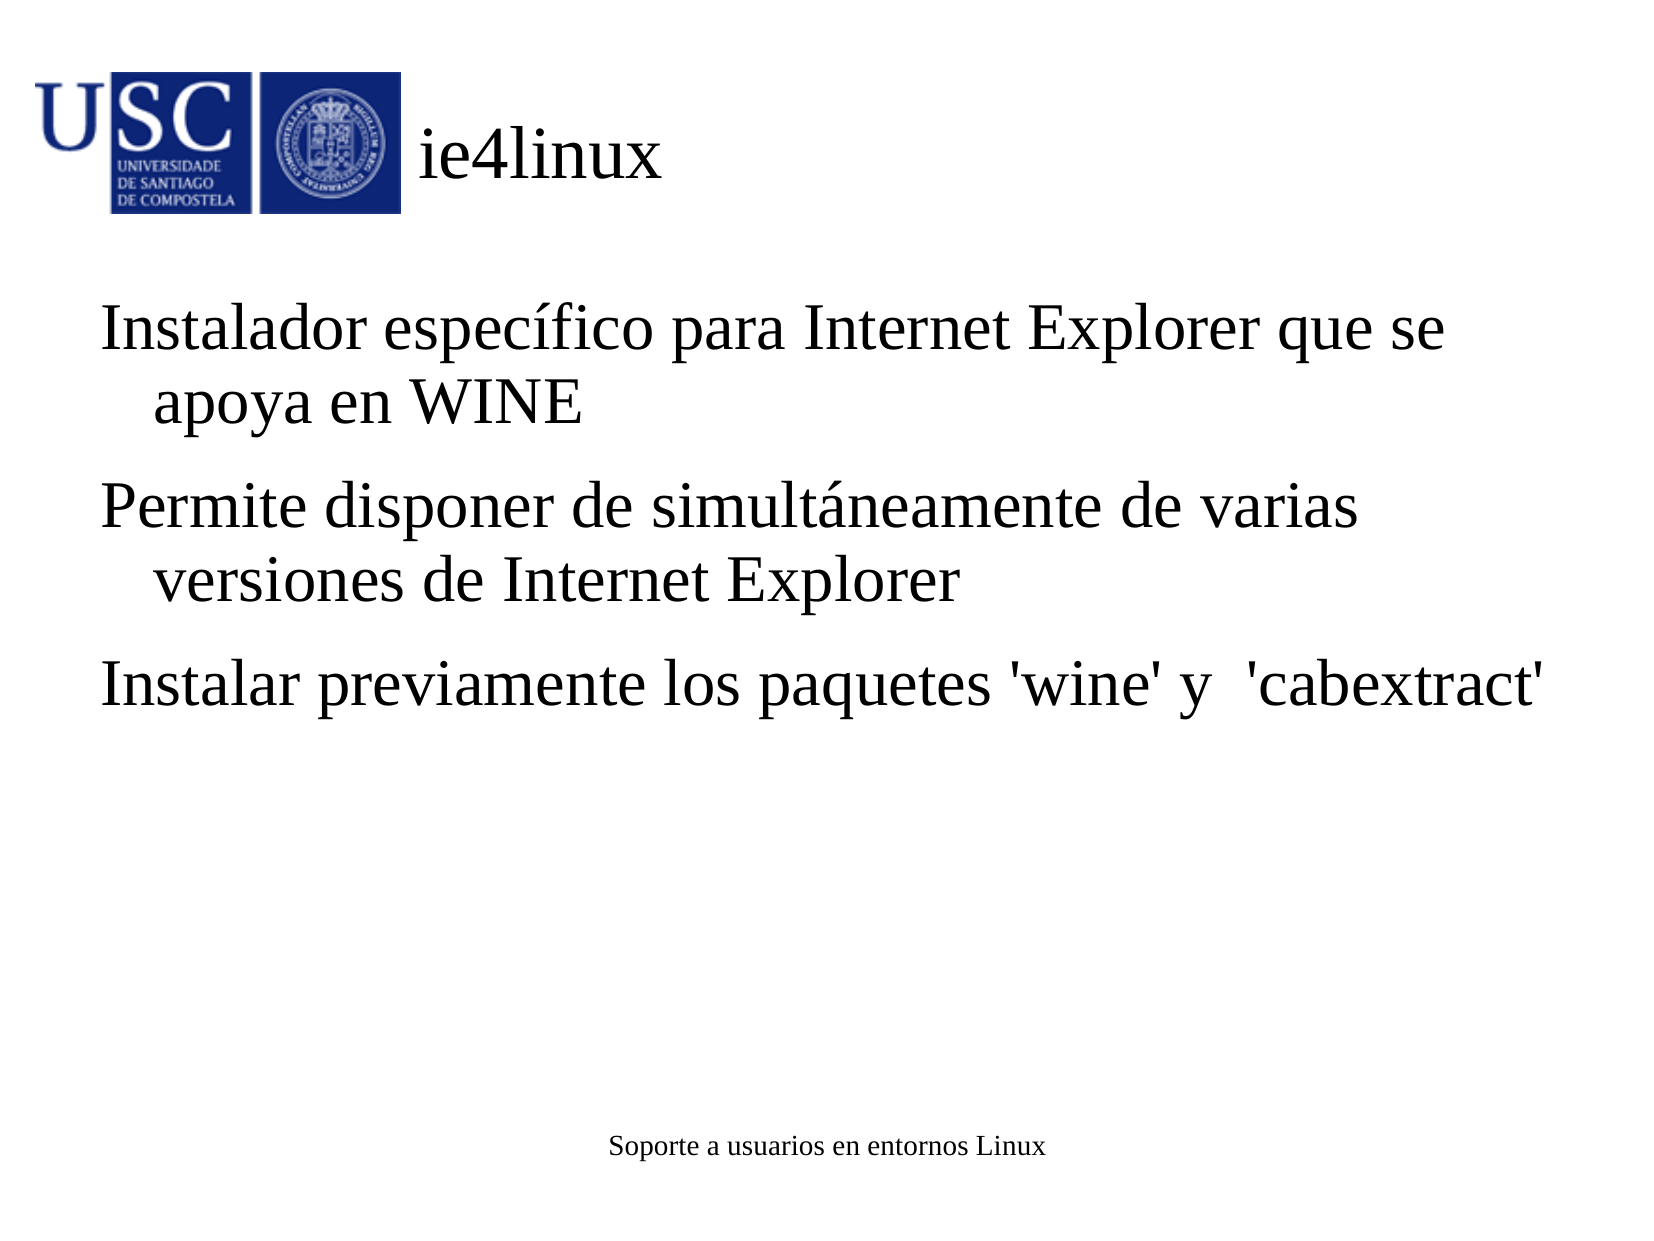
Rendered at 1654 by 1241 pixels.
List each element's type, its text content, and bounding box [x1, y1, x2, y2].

picture [35, 72, 401, 214]
title ie4linux [418, 49, 1571, 257]
list Instalador específico para Internet Explorer que se apoya en WINE Permite disponer de simultáneamente de varias versiones de Internet Explorer Instalar previamente los paquetes 'wine' y 'cabextract' [82, 290, 1571, 1109]
